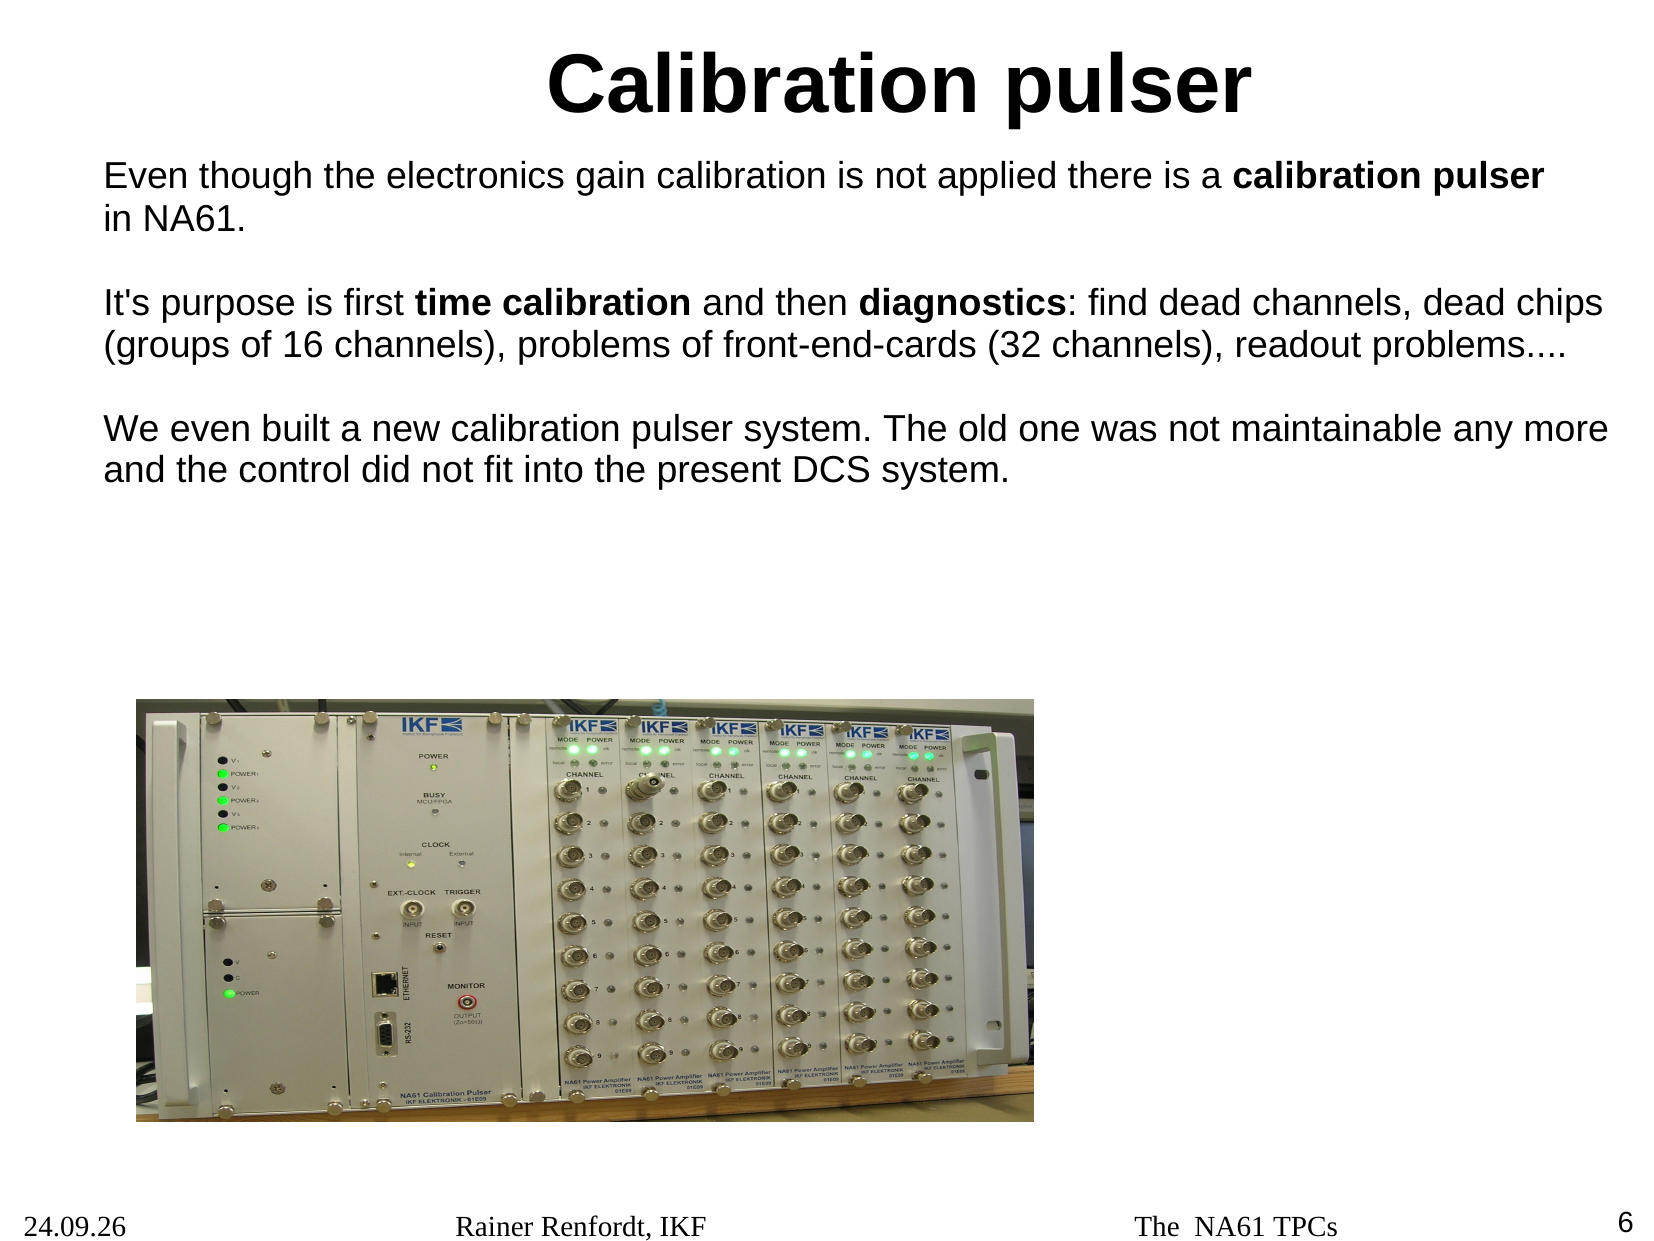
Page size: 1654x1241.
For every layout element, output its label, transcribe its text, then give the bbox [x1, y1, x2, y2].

picture [136, 699, 1034, 1123]
text_box Even though the electronics gain calibration is not applied there is a calibration pulser in NA61. It's purpose is first time calibration and then diagnostics: find dead channels, dead chips (groups of 16 channels), problems of front-end-cards (32 channels), readout problems.... We even built a new calibration pulser system. The old one was not maintainable any more and the control did not fit into the present DCS system. [88, 147, 1630, 544]
text_box Calibration pulser [531, 29, 1269, 138]
